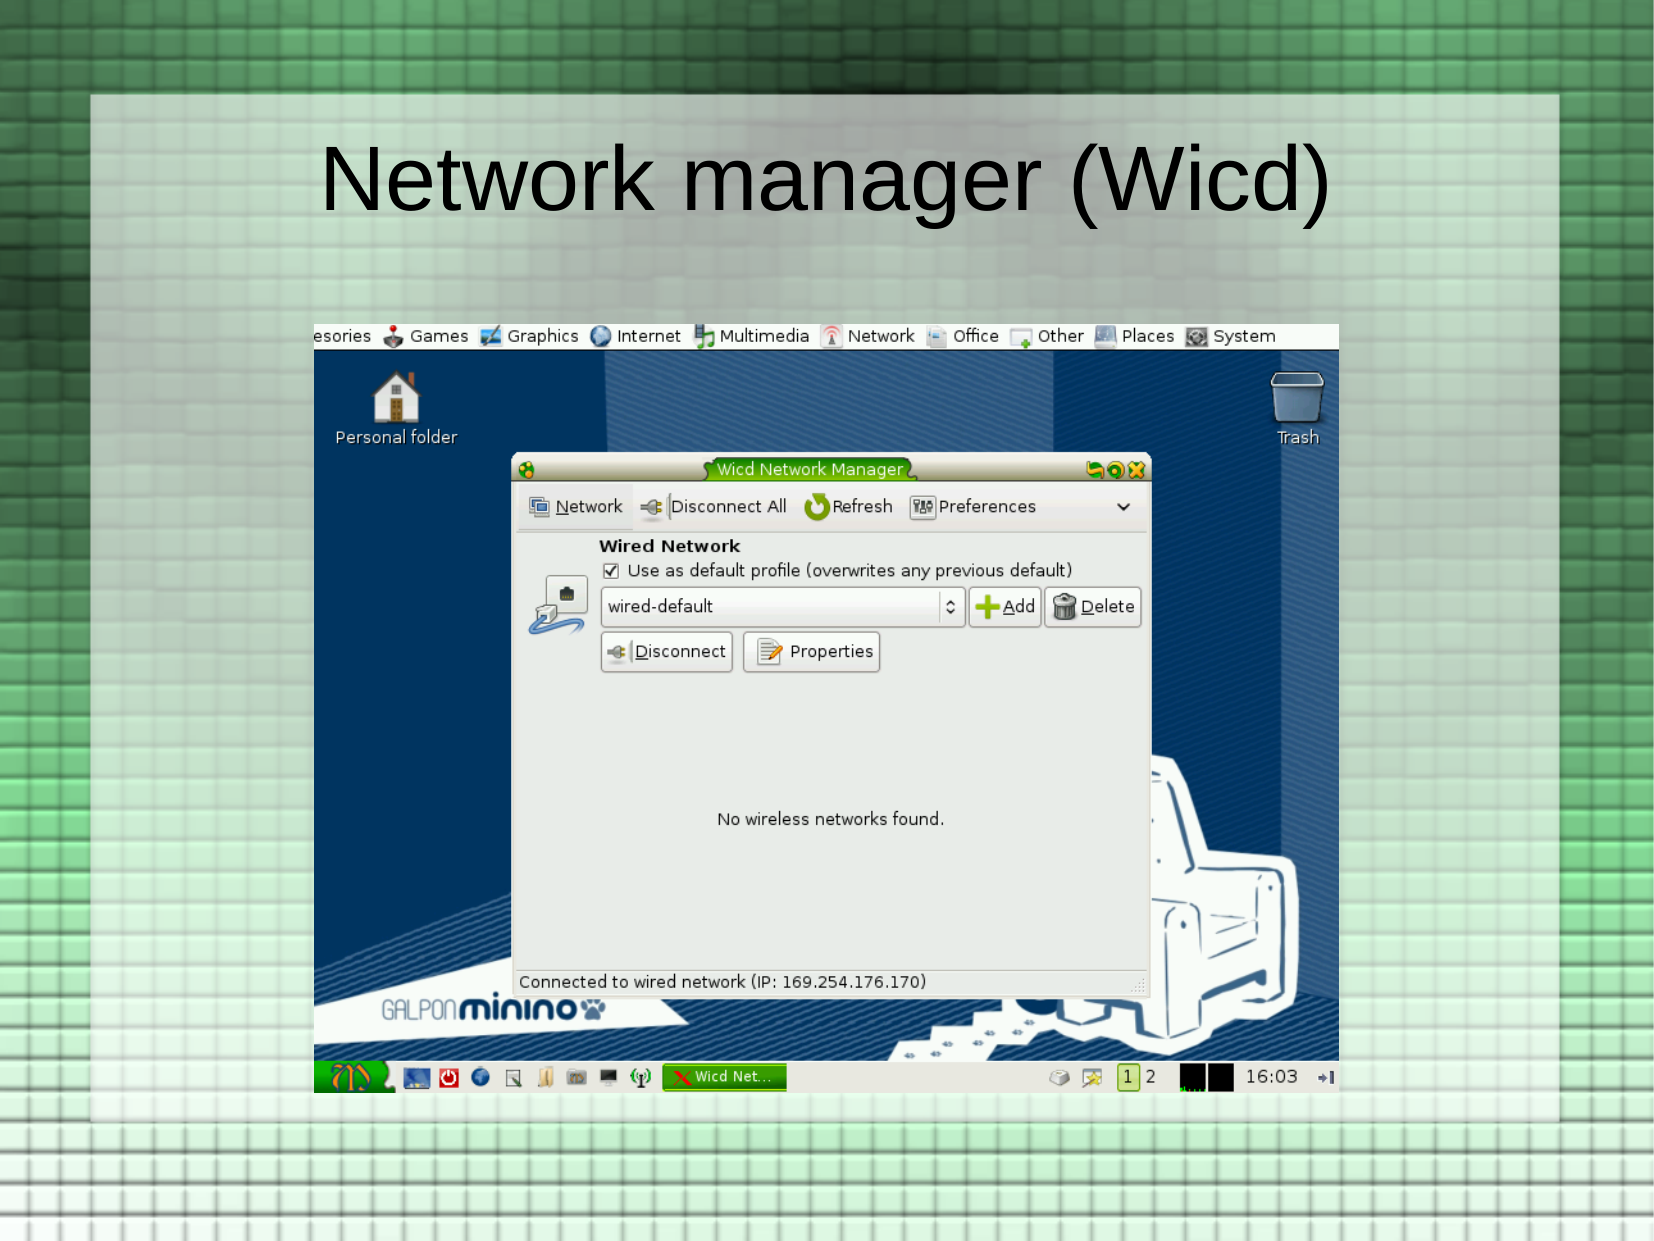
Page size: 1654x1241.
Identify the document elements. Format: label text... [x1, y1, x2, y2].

title Network manager (Wicd) [88, 90, 1565, 266]
picture [0, 0, 1654, 1241]
